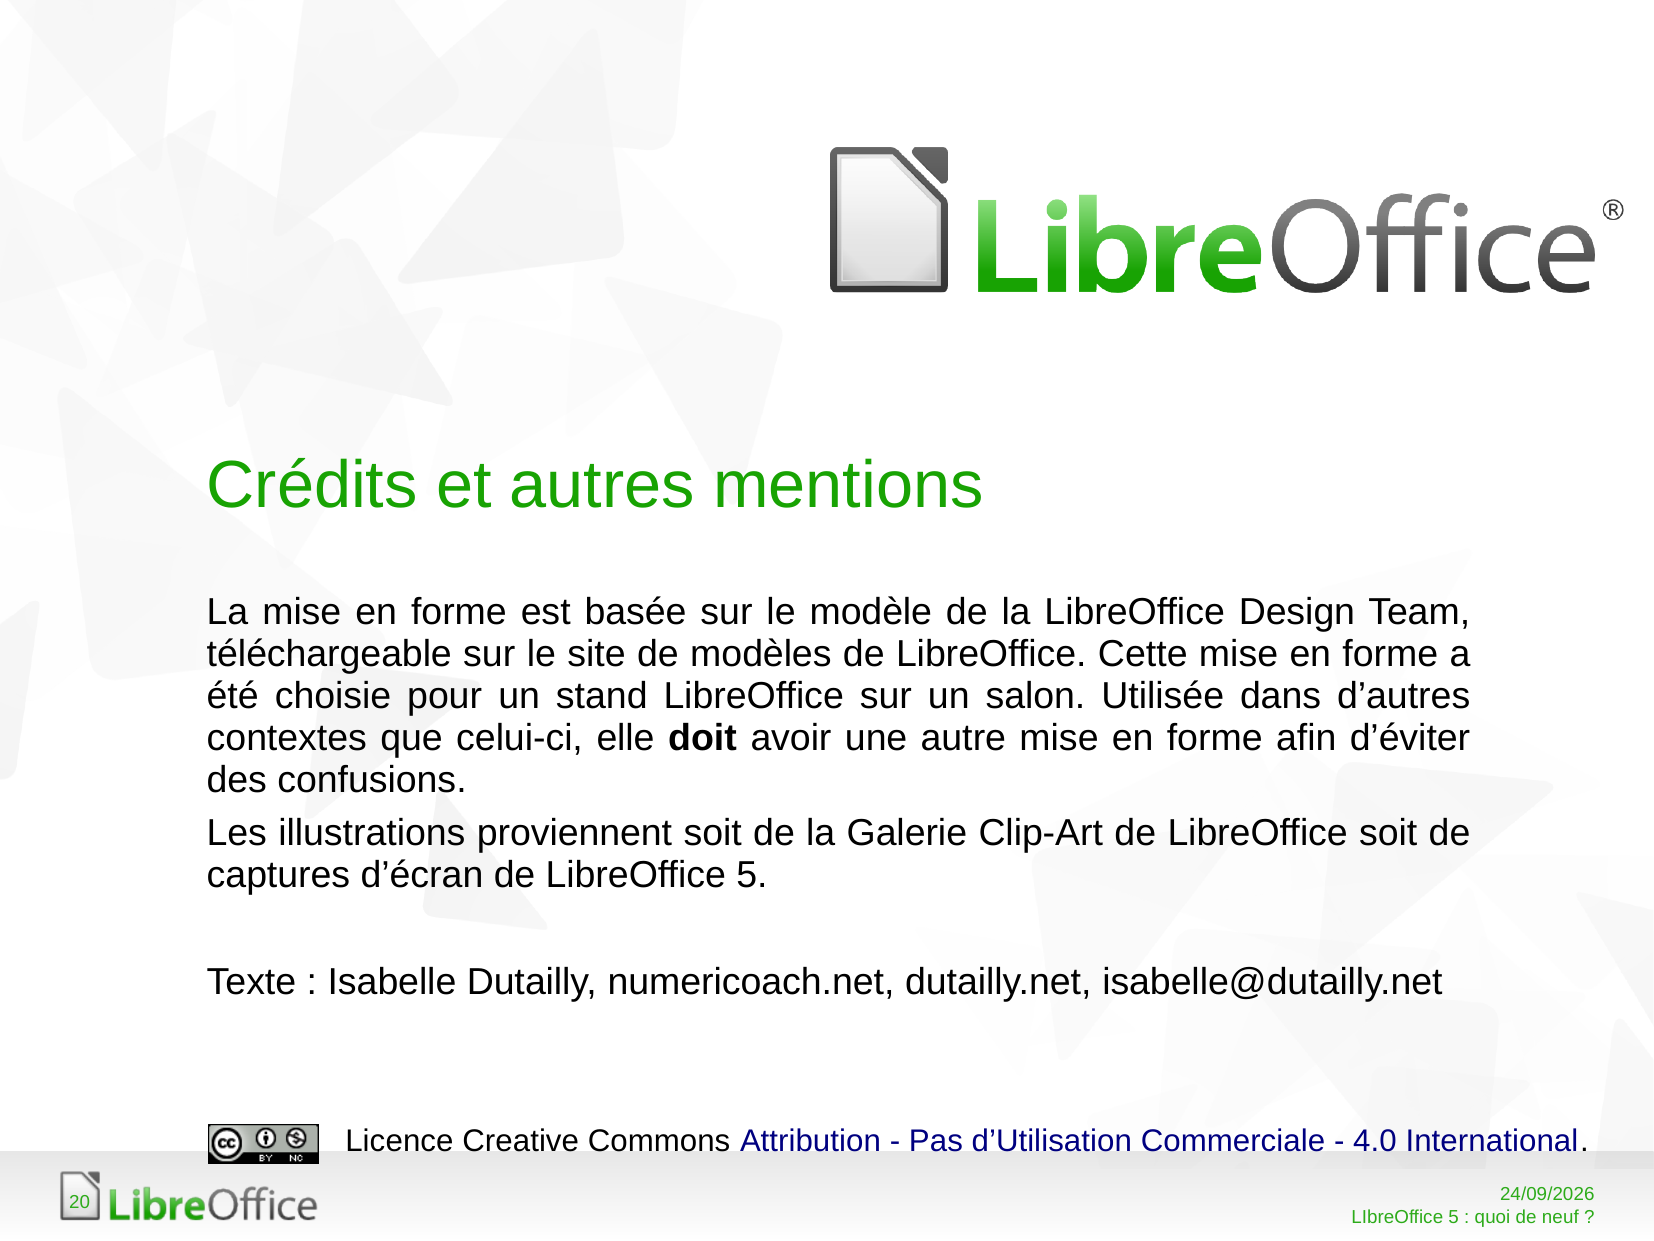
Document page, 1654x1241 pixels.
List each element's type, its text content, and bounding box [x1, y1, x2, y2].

picture [41, 1124, 337, 1240]
picture [0, 0, 1654, 930]
picture [915, 548, 1654, 1169]
list La mise en forme est basée sur le modèle de la LibreOffice Design Team, téléchargeable sur le site de modèles de LibreOffice. Cette mise en forme a été choisie pour un stand LibreOffice sur un salon. Utilisée dans d’autres contextes que celui-ci, elle doit avoir une autre mise en forme afin d’éviter des confusions. Les illustrations proviennent soit de la Galerie Clip-Art de LibreOffice soit de captures d’écran de LibreOffice 5. Texte : Isabelle Dutailly, numericoach.net, dutailly.net, isabelle@dutailly.net [206, 590, 1477, 1135]
title Crédits et autres mentions [206, 395, 1477, 573]
text_box Licence Creative Commons Attribution - Pas d’Utilisation Commerciale - 4.0 International. [330, 1116, 1613, 1166]
